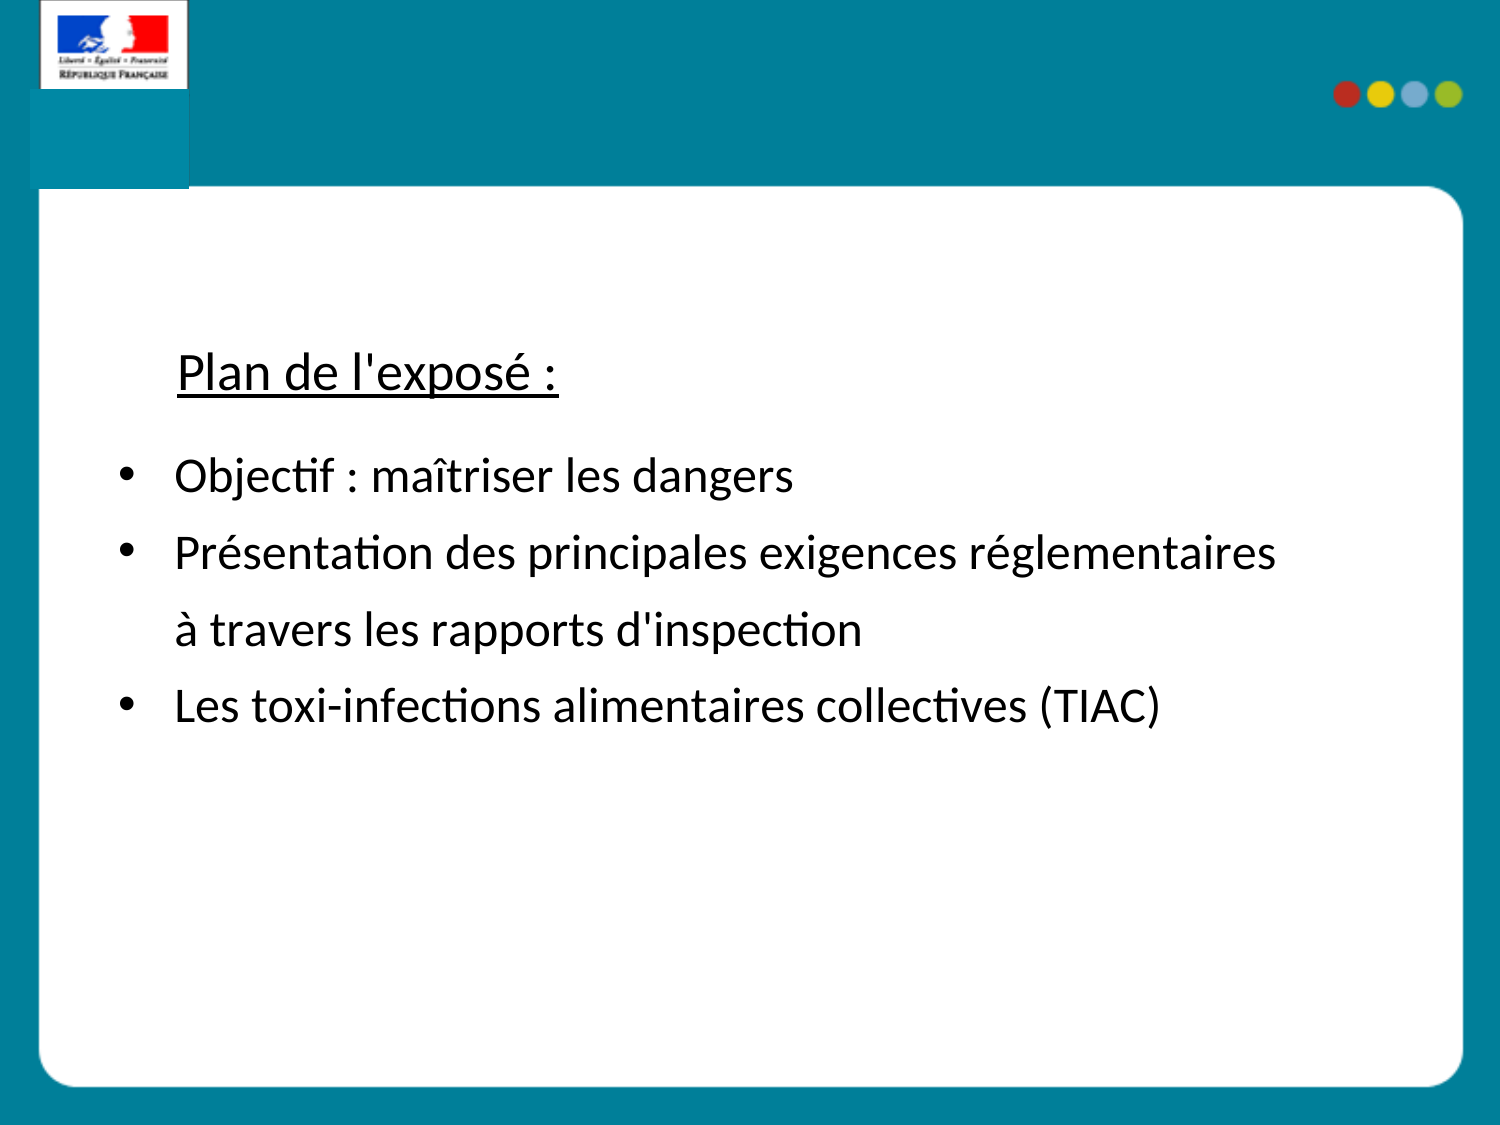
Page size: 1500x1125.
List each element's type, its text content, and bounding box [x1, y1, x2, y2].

title Plan de l'exposé : [177, 295, 1388, 443]
list Objectif : maîtriser les dangers Présentation des principales exigences réglementaires à travers les rapports d'inspection Les toxi-infections alimentaires collectives (TIAC) [118, 442, 1300, 736]
